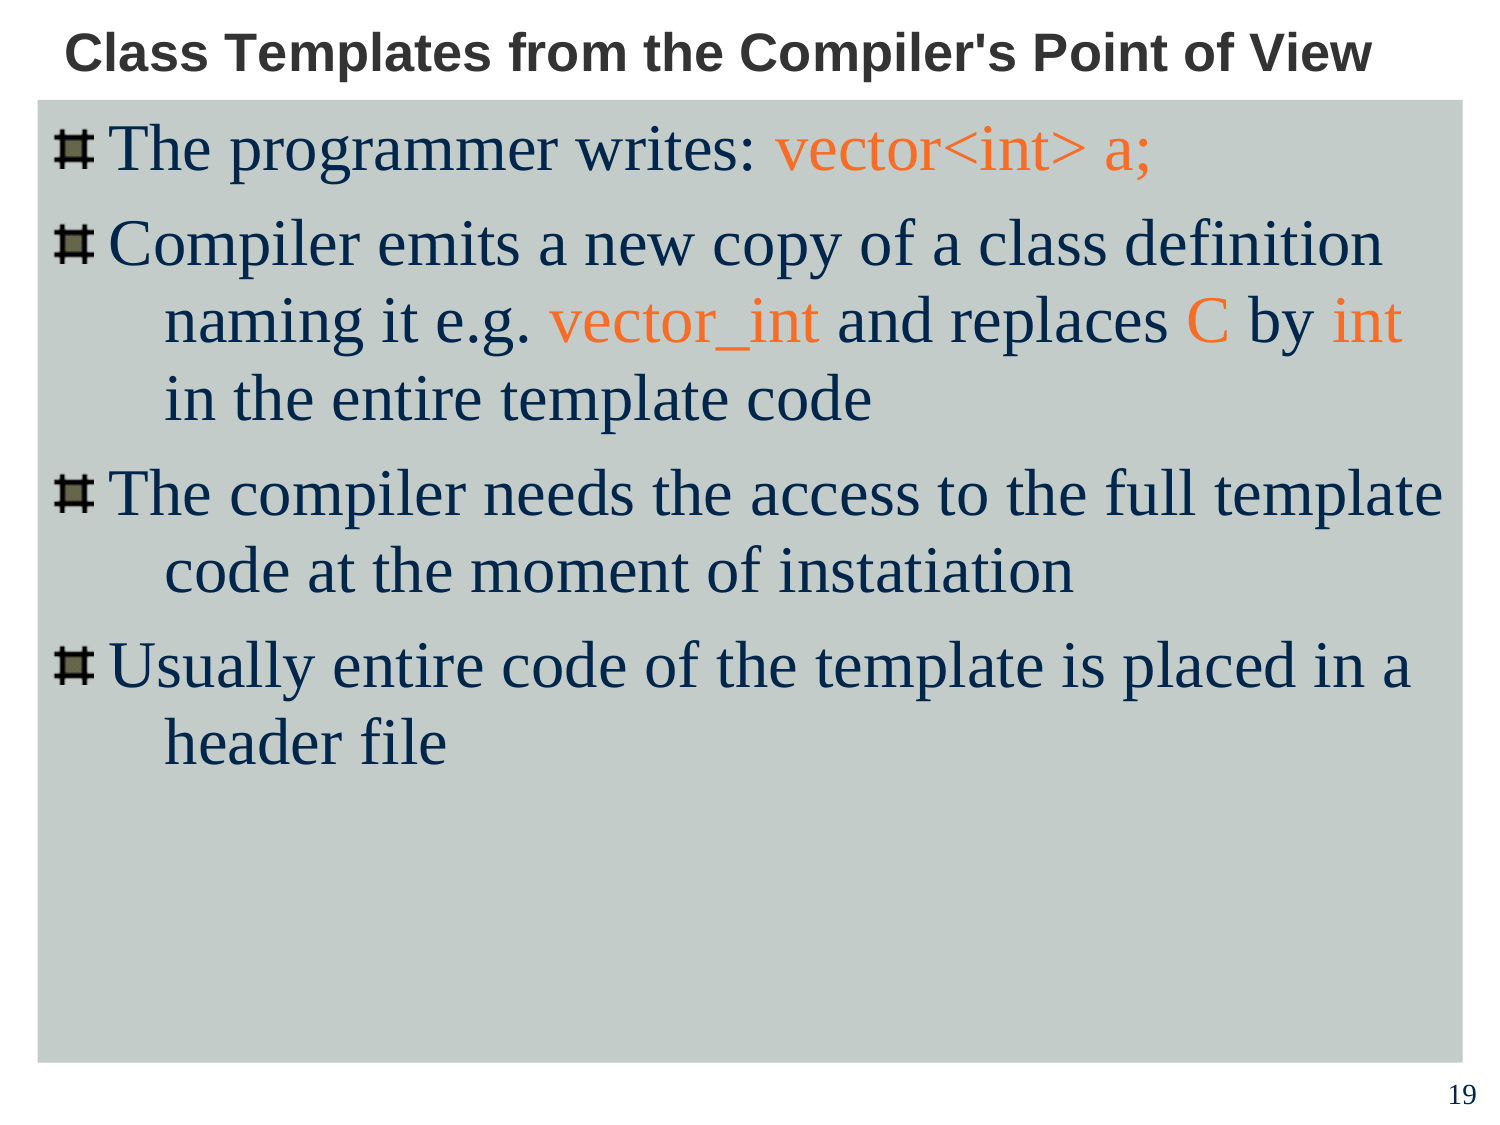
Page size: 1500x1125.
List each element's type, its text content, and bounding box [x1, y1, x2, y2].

title Class Templates from the Compiler's Point of View [50, 0, 1450, 91]
list The programmer writes: vector<int> a; Compiler emits a new copy of a class definition naming it e.g. vector_int and replaces C by int in the entire template code The compiler needs the access to the full template code at the moment of instatiation Usually entire code of the template is placed in a header file [37, 99, 1463, 1063]
